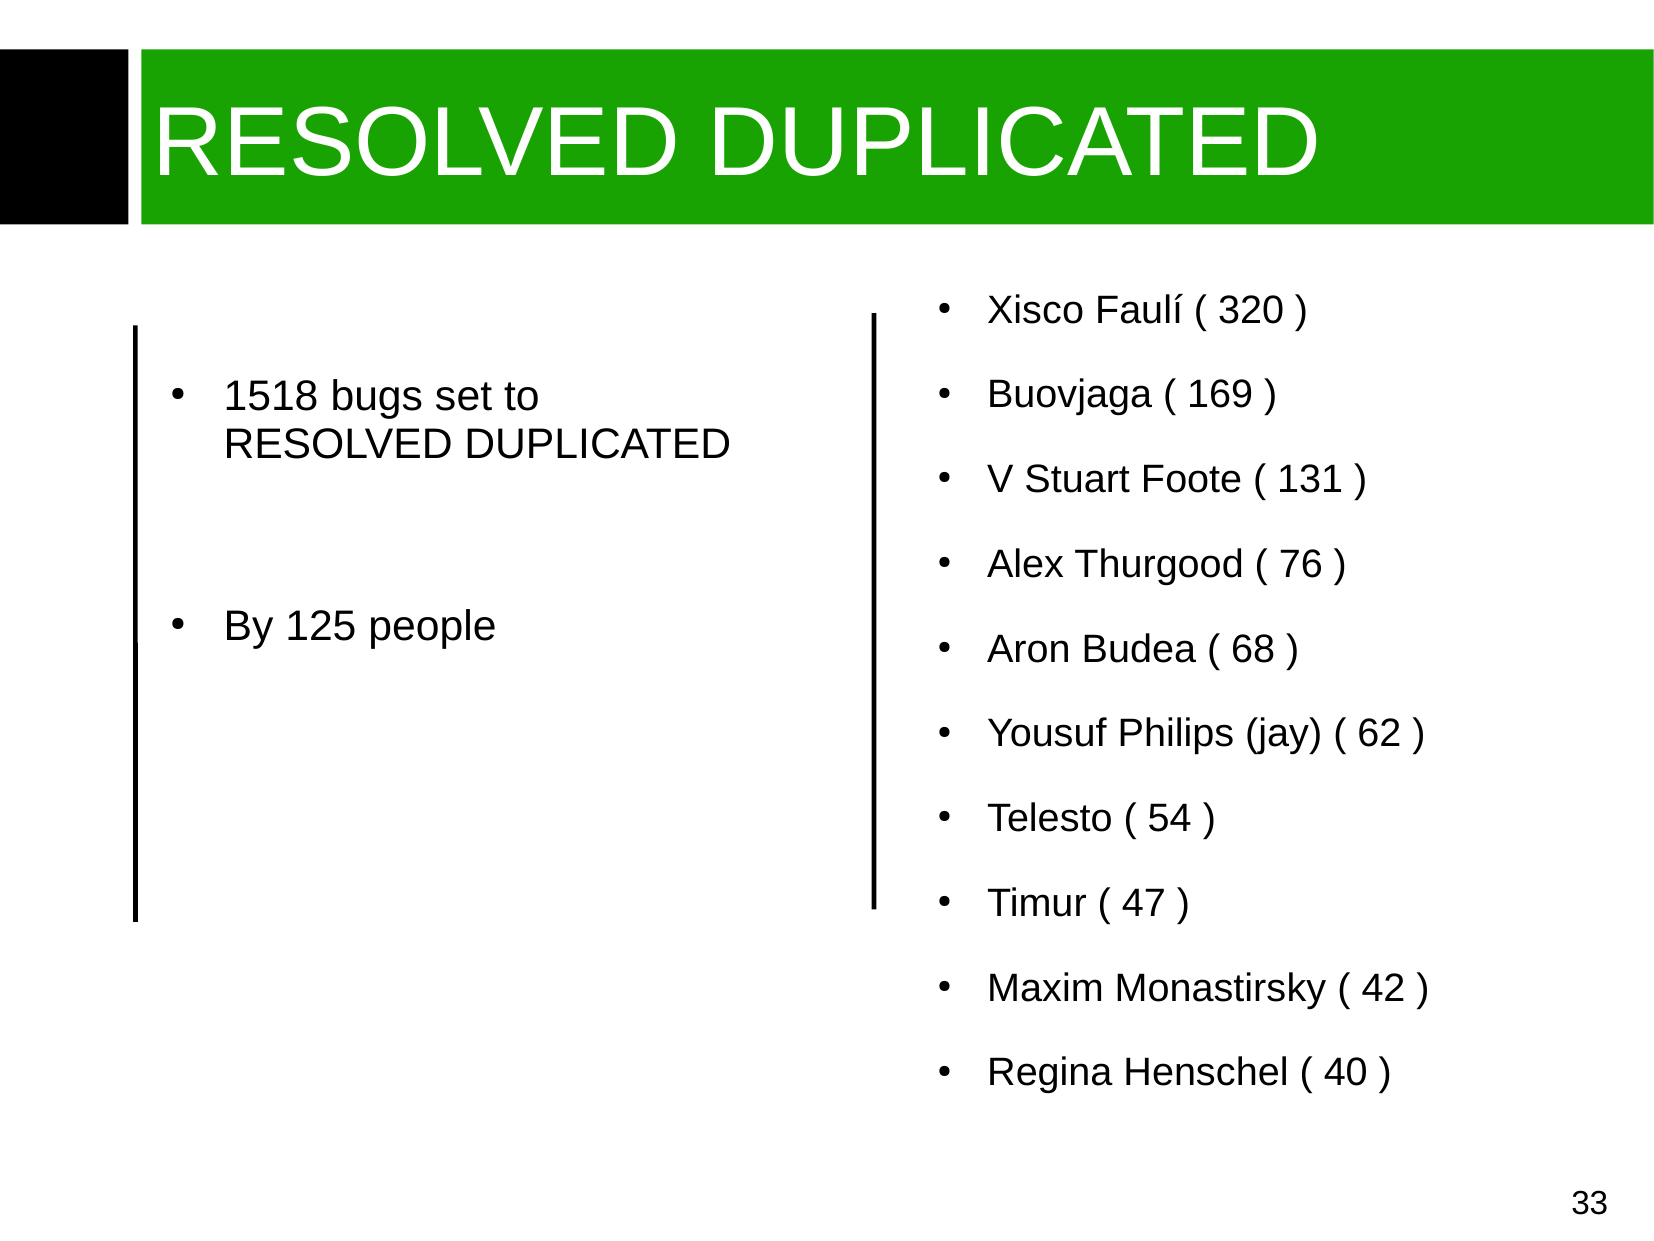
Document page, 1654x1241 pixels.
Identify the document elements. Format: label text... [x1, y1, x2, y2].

title RESOLVED DUPLICATED [152, 68, 1641, 215]
list 1518 bugs set to RESOLVED DUPLICATED By 125 people [152, 280, 768, 1097]
list Xisco Faulí ( 320 ) Buovjaga ( 169 ) V Stuart Foote ( 131 ) Alex Thurgood ( 76 ) Aron Budea ( 68 ) Yousuf Philips (jay) ( 62 ) Telesto ( 54 ) Timur ( 47 ) Maxim Monastirsky ( 42 ) Regina Henschel ( 40 ) [921, 287, 1576, 1100]
